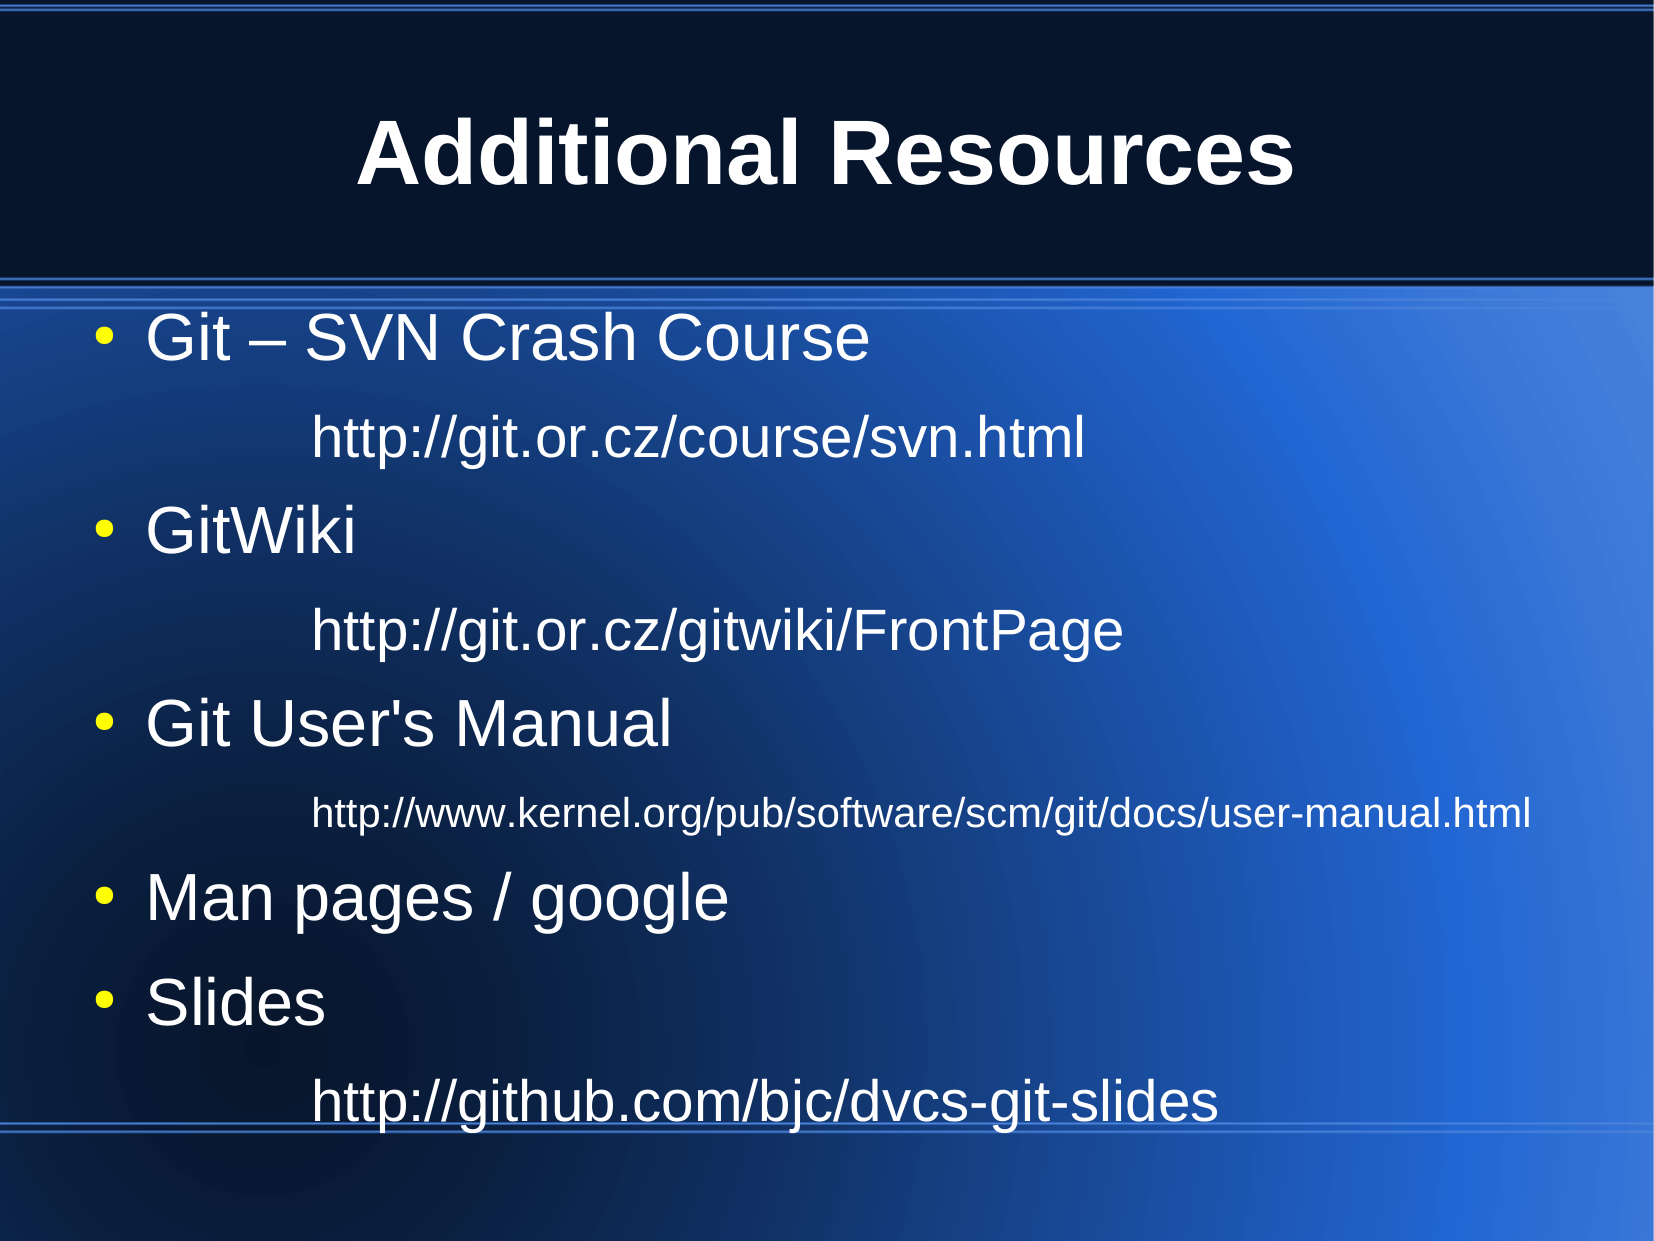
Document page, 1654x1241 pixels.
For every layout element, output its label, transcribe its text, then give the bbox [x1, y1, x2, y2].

list Git – SVN Crash Course http://git.or.cz/course/svn.html GitWiki http://git.or.cz/gitwiki/FrontPage Git User's Manual http://www.kernel.org/pub/software/scm/git/docs/user-manual.html Man pages / google Slides http://github.com/bjc/dvcs-git-slides [75, 300, 1564, 1133]
picture [0, 0, 1654, 1241]
title Additional Resources [82, 56, 1571, 250]
